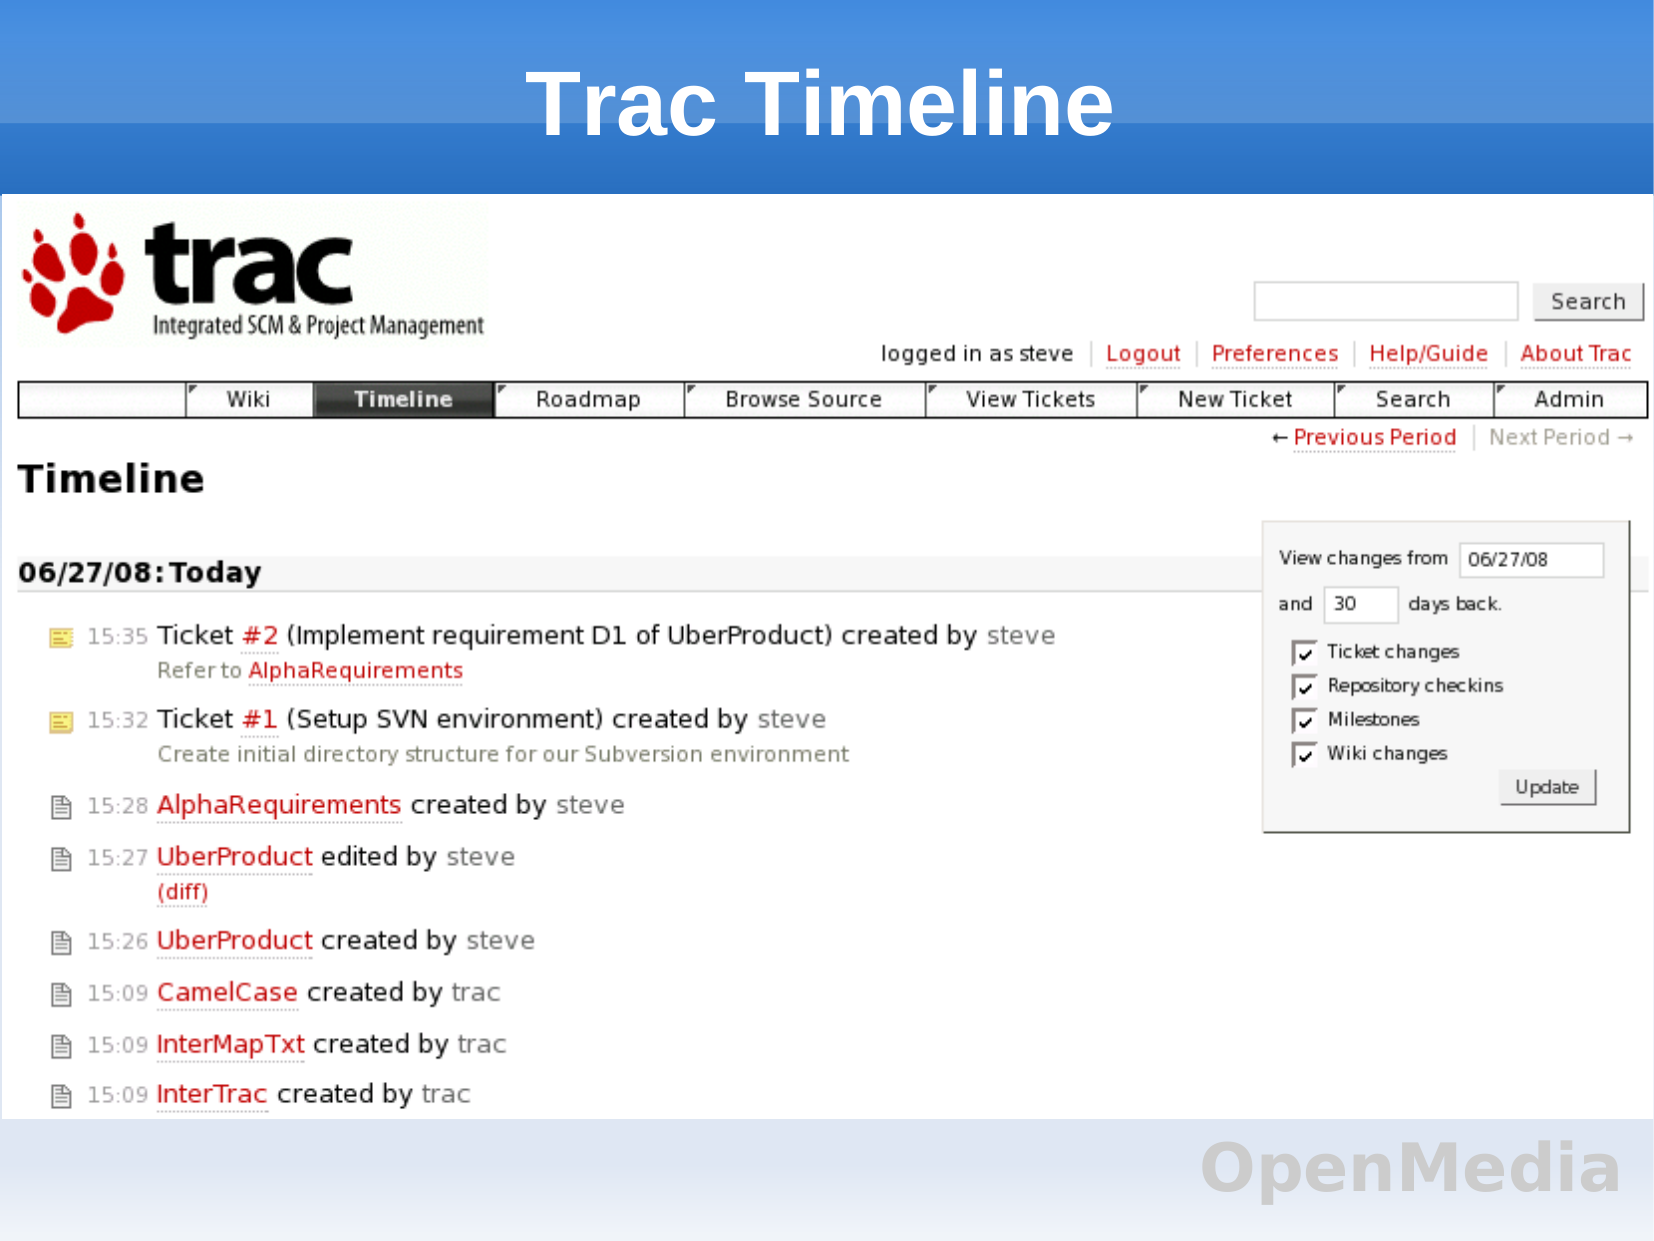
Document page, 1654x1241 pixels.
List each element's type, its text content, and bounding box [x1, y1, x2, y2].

title Trac Timeline [76, 0, 1565, 194]
picture [0, 0, 1654, 1241]
